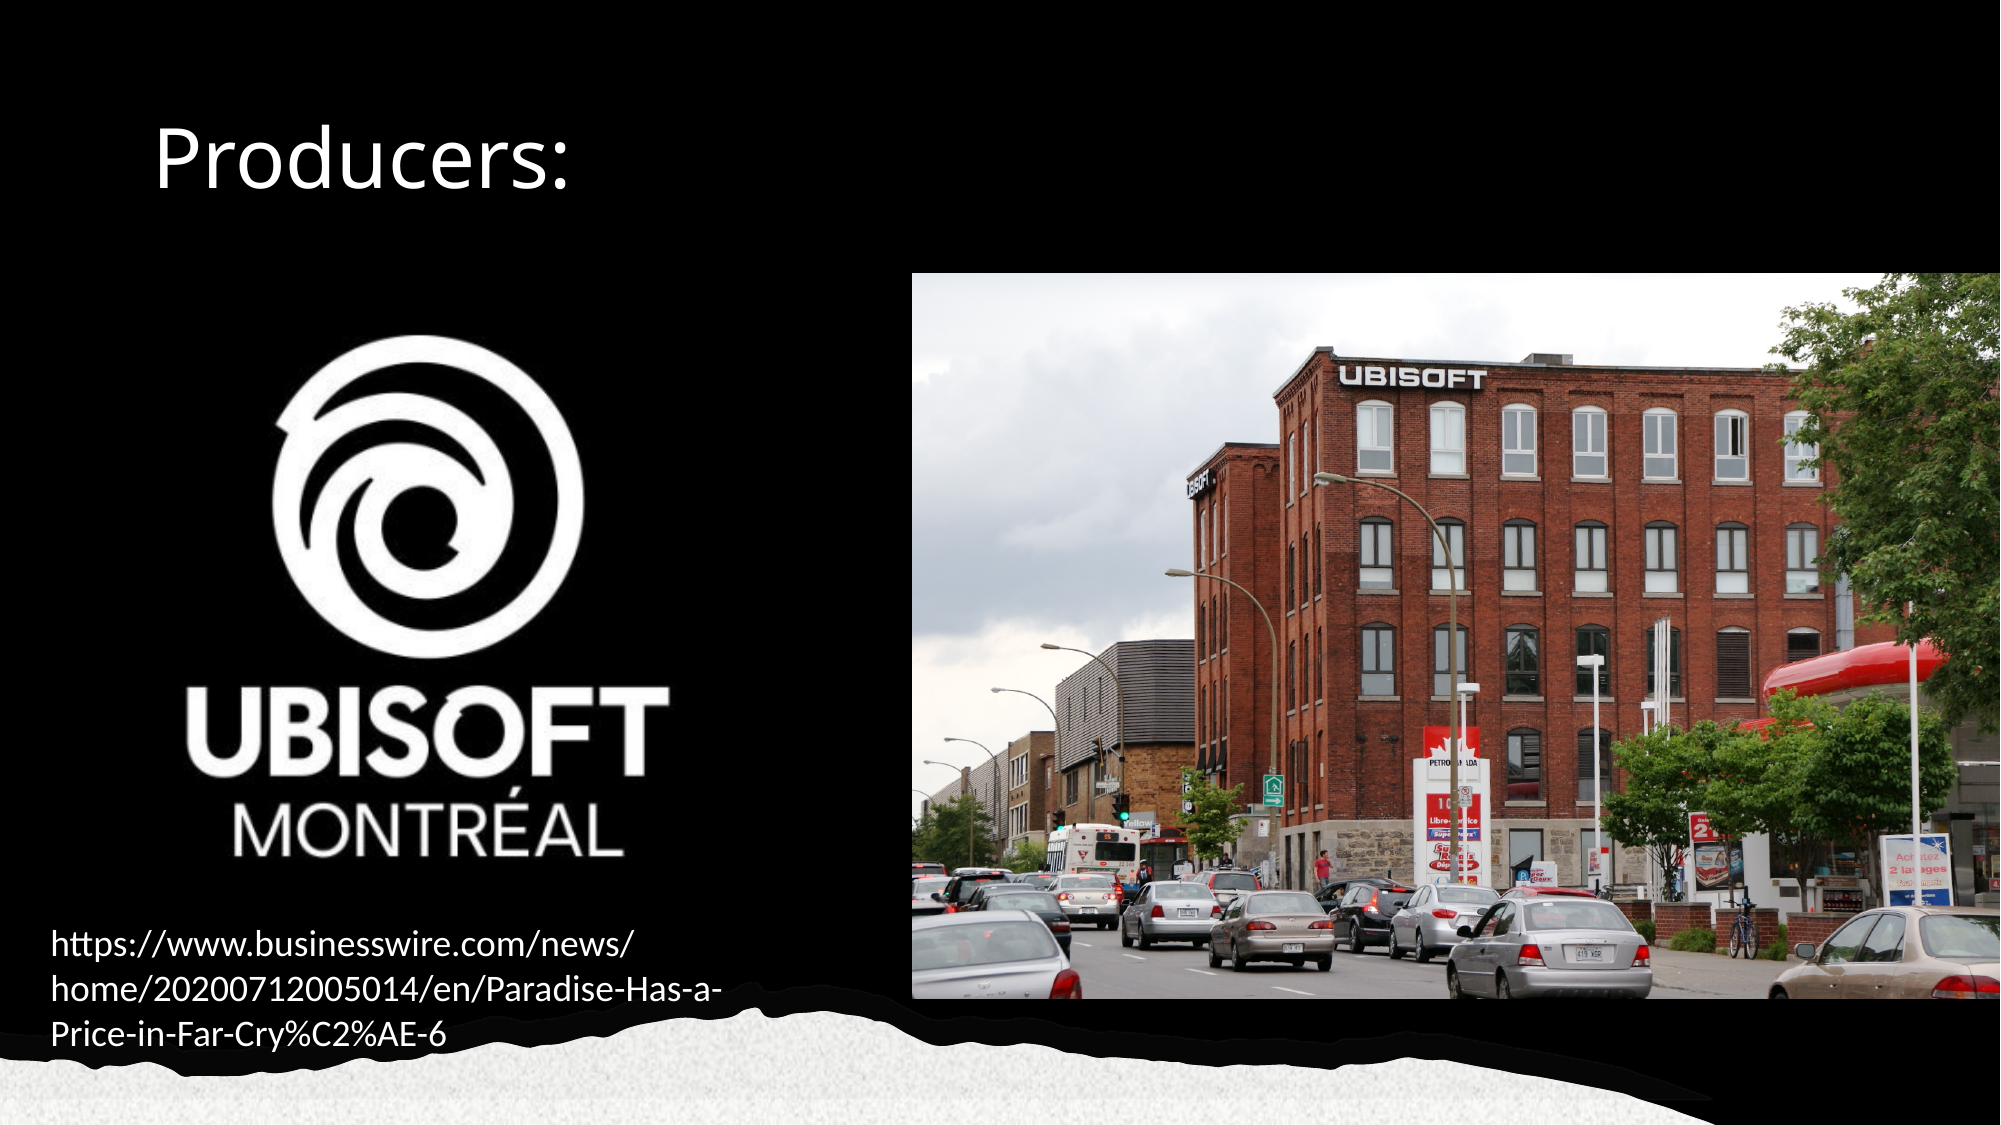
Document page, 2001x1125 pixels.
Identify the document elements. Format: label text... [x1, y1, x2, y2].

text_box [0, 0, 2000, 1125]
title Producers: [137, 109, 1572, 327]
picture [912, 273, 2000, 999]
picture [66, 234, 792, 960]
text_box https://www.businesswire.com/news/home/20200712005014/en/Paradise-Has-a-Price-in-Far-Cry%C2%AE-6 [35, 911, 761, 1064]
